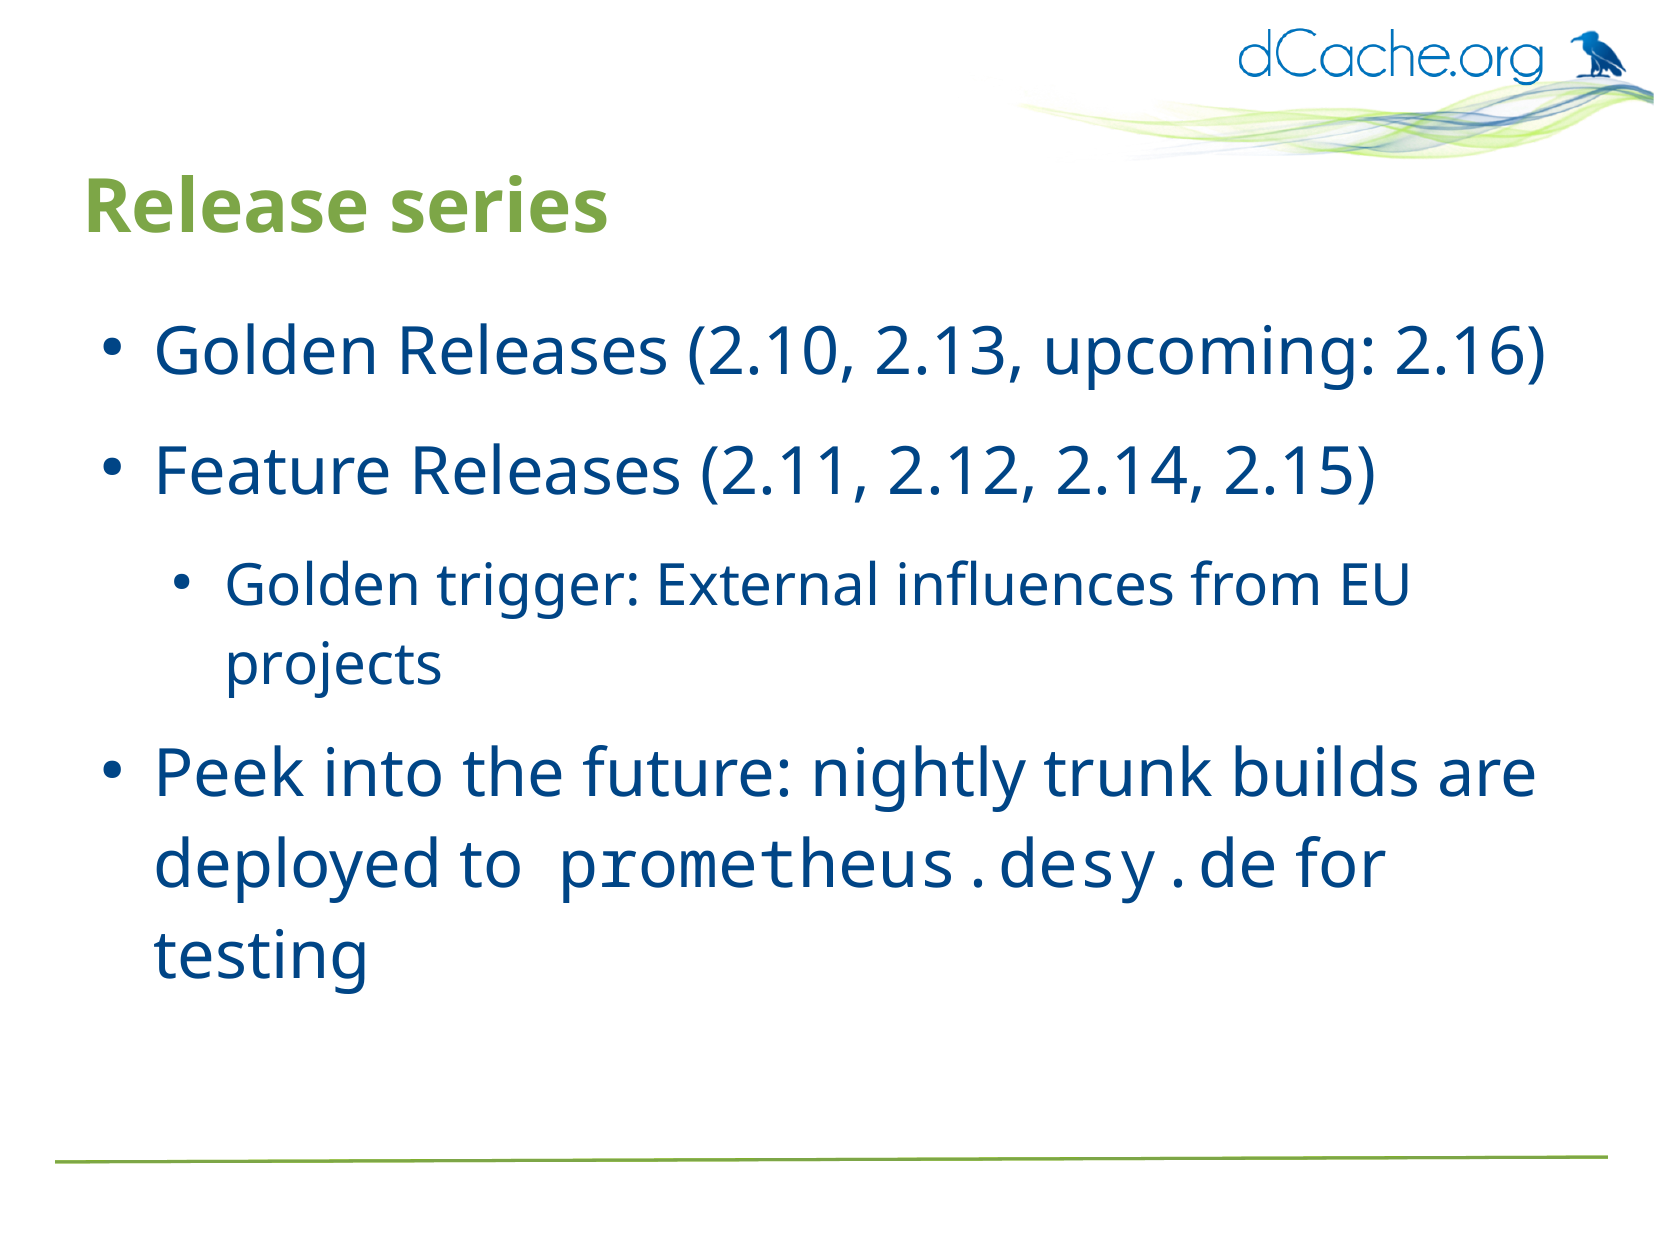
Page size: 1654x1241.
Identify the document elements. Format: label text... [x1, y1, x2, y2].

picture [956, 16, 1654, 169]
title Release series [82, 156, 1605, 251]
list Golden Releases (2.10, 2.13, upcoming: 2.16) Feature Releases (2.11, 2.12, 2.14, 2.15) Golden trigger: External influences from EU projects Peek into the future: nightly trunk builds are deployed to prometheus.desy.de for testing [82, 302, 1571, 1141]
